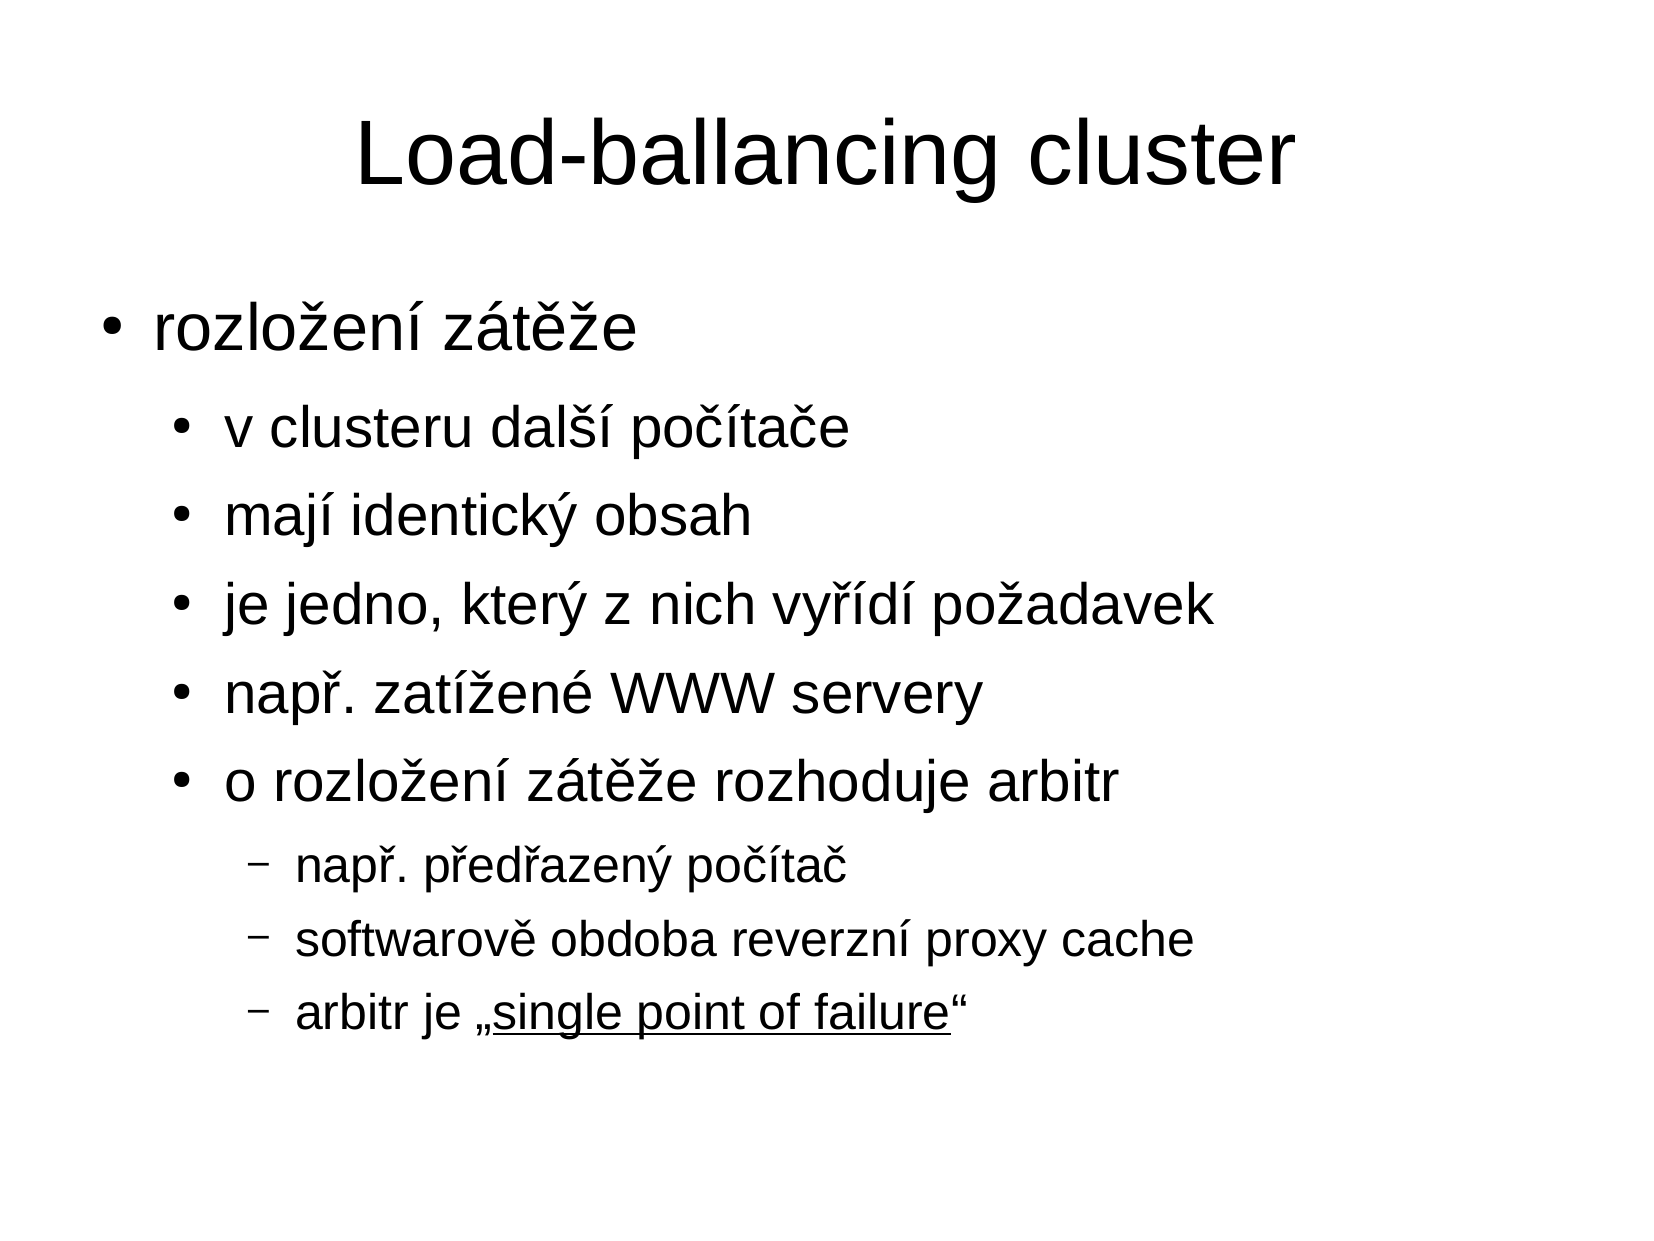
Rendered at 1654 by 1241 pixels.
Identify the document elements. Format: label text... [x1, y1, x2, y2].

list rozložení zátěže v clusteru další počítače mají identický obsah je jedno, který z nich vyřídí požadavek např. zatížené WWW servery o rozložení zátěže rozhoduje arbitr např. předřazený počítač softwarově obdoba reverzní proxy cache arbitr je „single point of failure“ [82, 290, 1571, 1094]
title Load-ballancing cluster [82, 49, 1571, 257]
